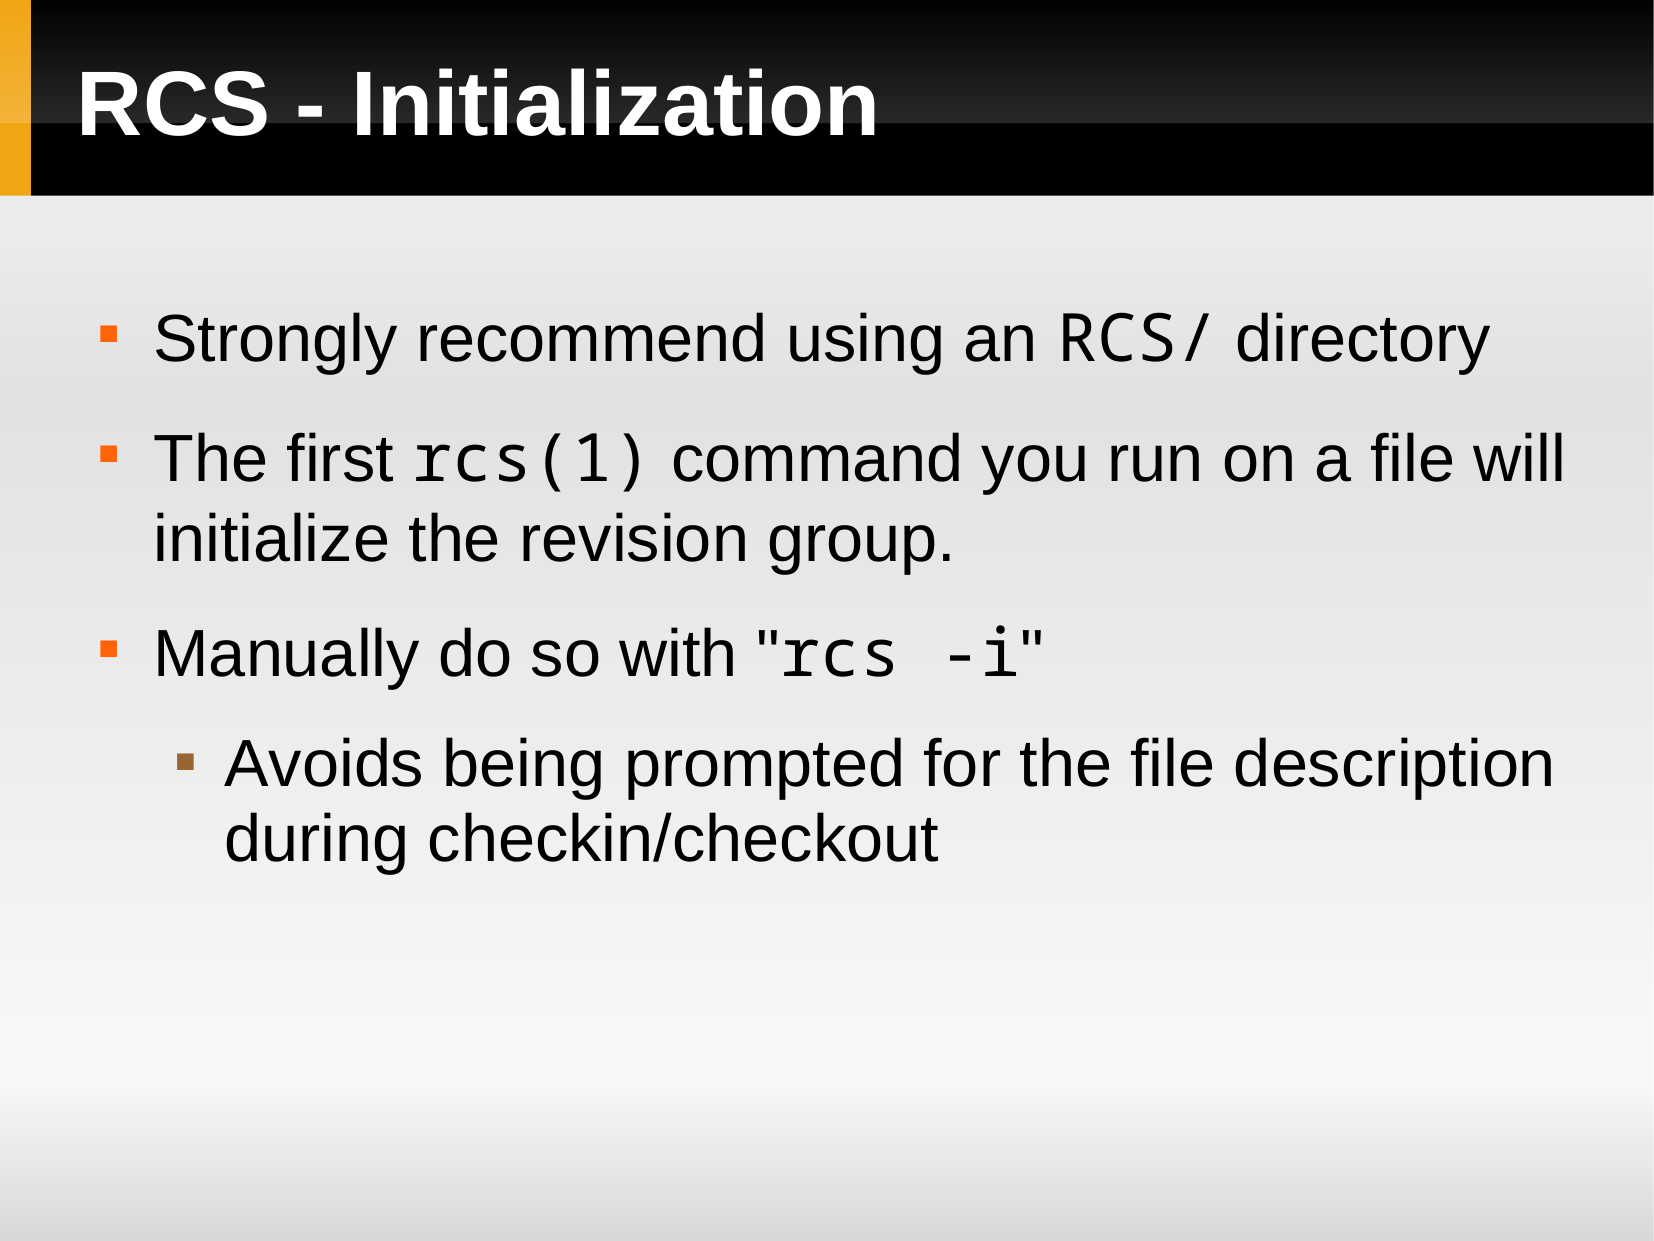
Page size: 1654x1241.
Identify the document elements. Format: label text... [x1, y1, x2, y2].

title RCS - Initialization [76, 0, 1565, 208]
picture [0, 0, 1654, 1241]
list Strongly recommend using an RCS/ directory The first rcs(1) command you run on a file will initialize the revision group. Manually do so with "rcs -i" Avoids being prompted for the file description during checkin/checkout [82, 290, 1571, 1109]
